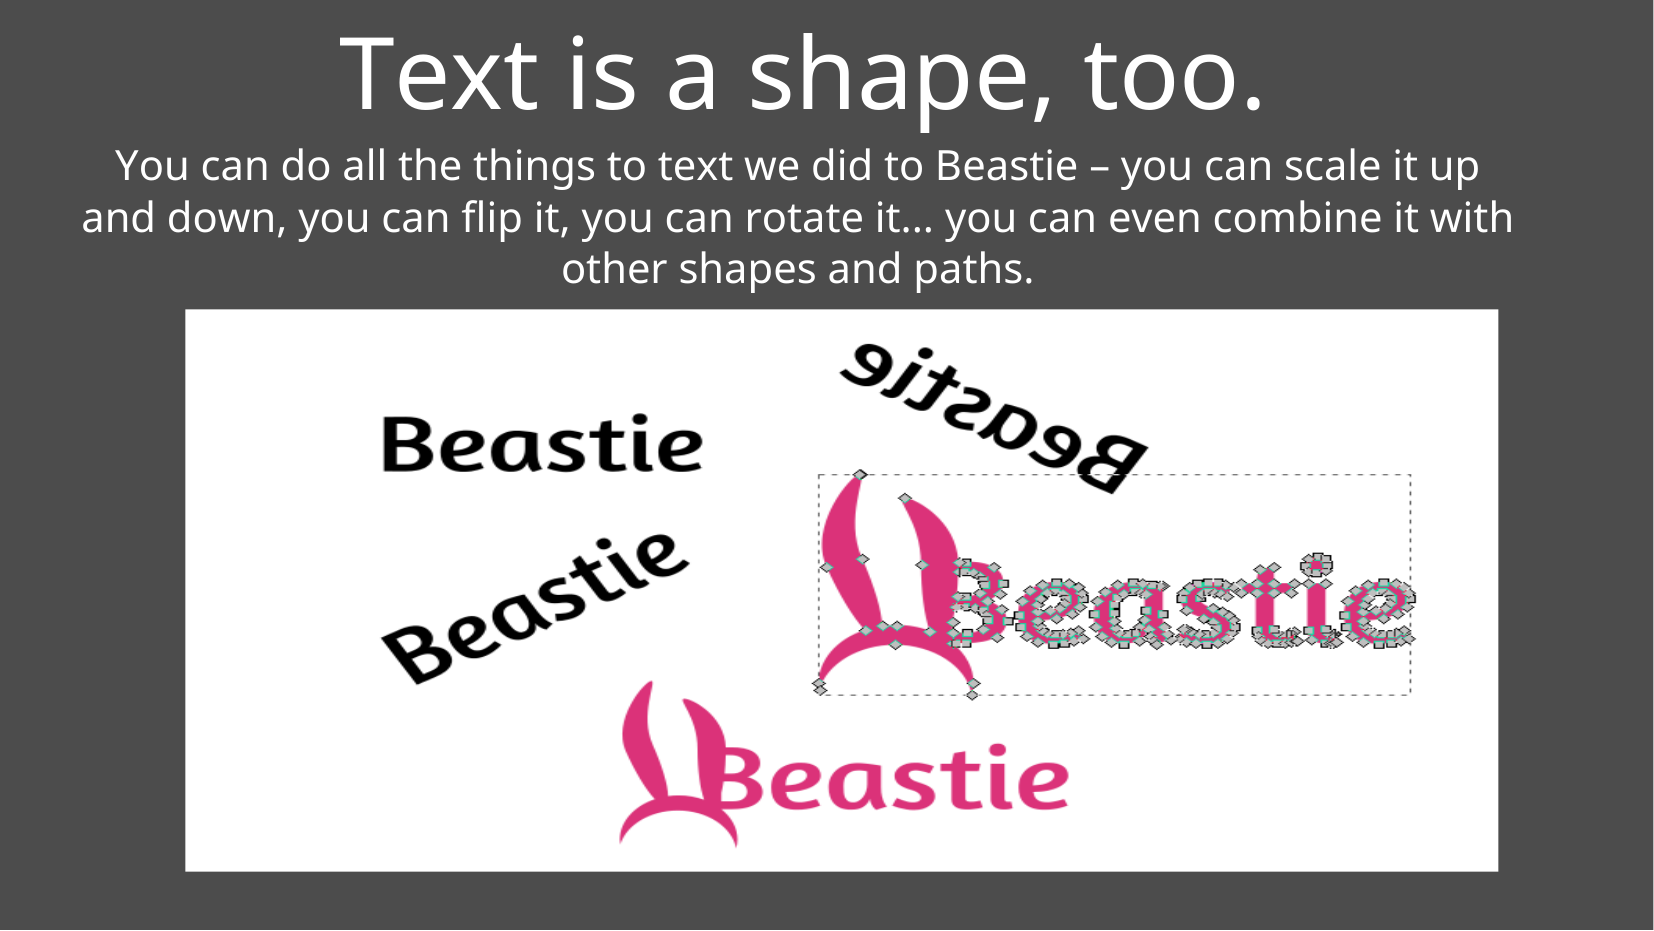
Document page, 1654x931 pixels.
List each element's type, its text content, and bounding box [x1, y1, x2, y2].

title You can do all the things to text we did to Beastie – you can scale it up and down, you can flip it, you can rotate it... you can even combine it with other shapes and paths. [75, 145, 1521, 289]
title Text is a shape, too. [53, 0, 1554, 179]
picture [316, 337, 1424, 853]
text_box [185, 309, 1499, 872]
